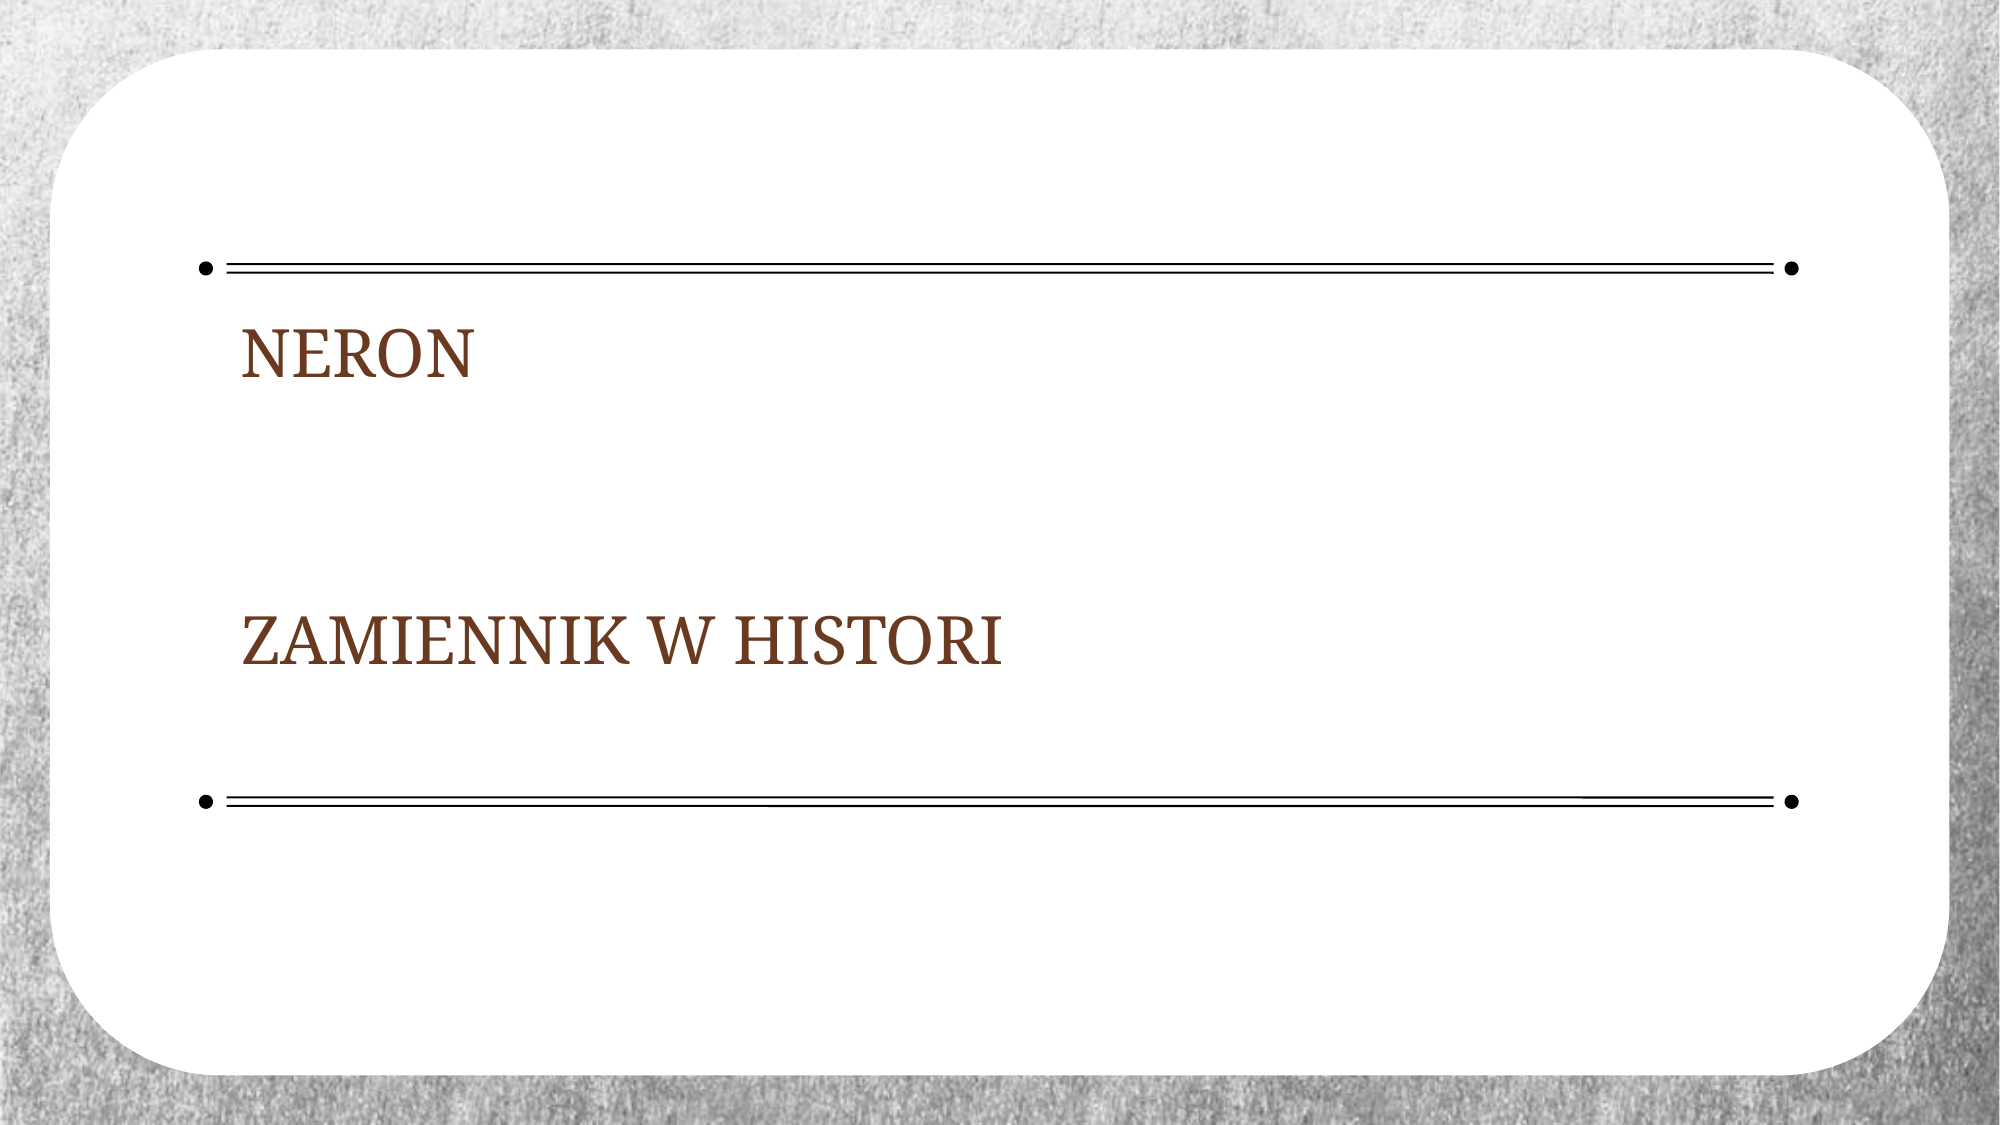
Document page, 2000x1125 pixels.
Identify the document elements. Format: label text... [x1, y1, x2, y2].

subtitle ZAMIENNIK W HISTORI [226, 599, 1774, 763]
title NERON [225, 312, 1774, 580]
